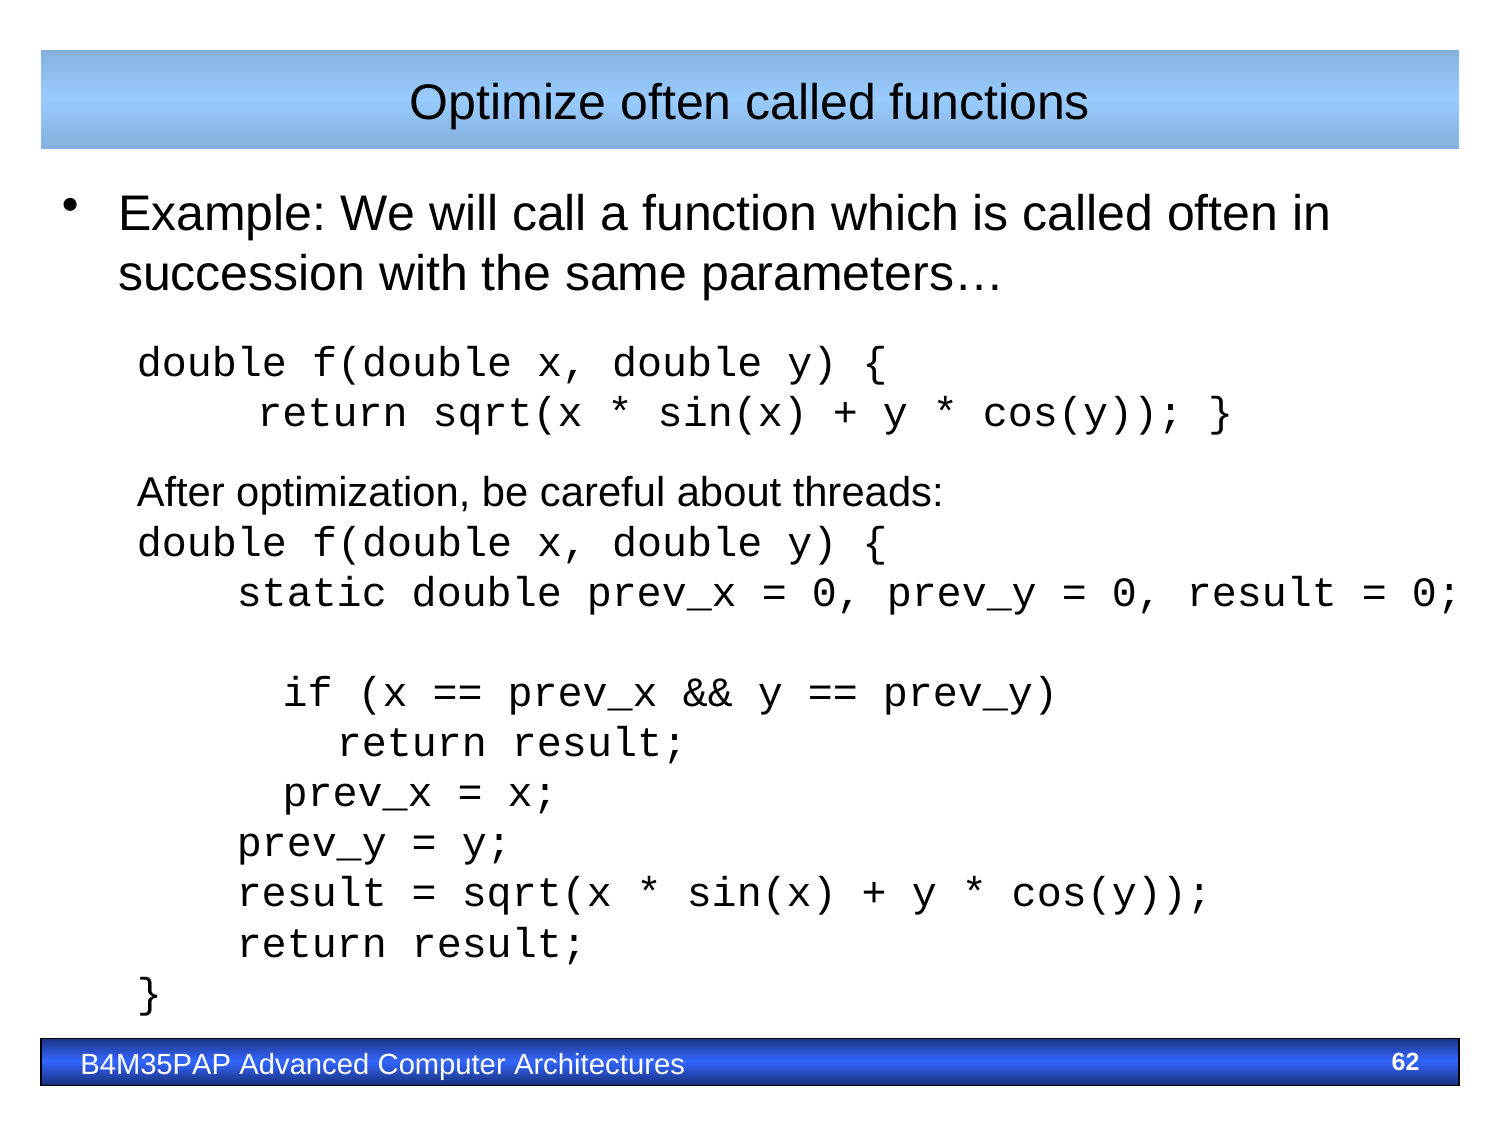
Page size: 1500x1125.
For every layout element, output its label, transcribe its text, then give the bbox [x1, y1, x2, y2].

list Example: We will call a function which is called often in succession with the same parameters… double f(double x, double y) { return sqrt(x * sin(x) + y * cos(y)); } After optimization, be careful about threads: double f(double x, double y) { static double prev_x = 0, prev_y = 0, result = 0; if (x == prev_x && y == prev_y) return result; prev_x = x; prev_y = y; result = sqrt(x * sin(x) + y * cos(y)); return result; } [46, 172, 1500, 1000]
title Optimize often called functions [41, 50, 1459, 149]
